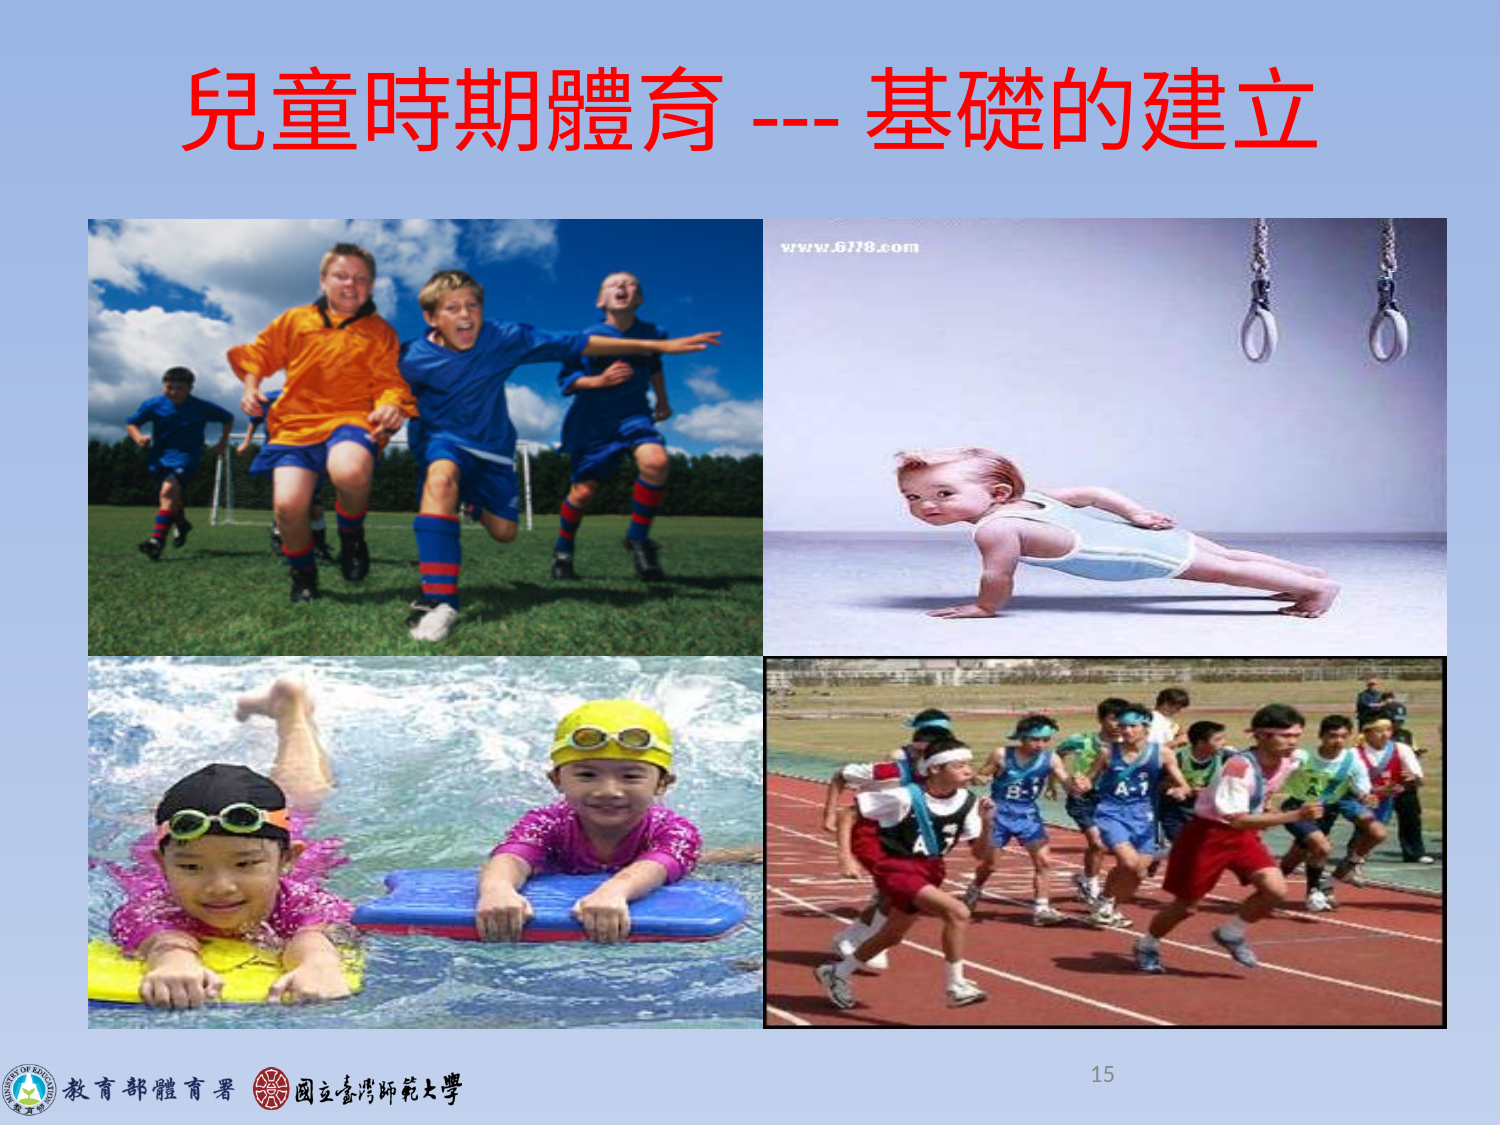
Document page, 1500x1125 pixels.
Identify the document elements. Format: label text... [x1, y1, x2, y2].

title 兒童時期體育---基礎的建立 [75, 45, 1426, 233]
picture [88, 657, 1447, 1029]
text_box [1074, 1042, 1426, 1103]
picture [88, 219, 1447, 656]
